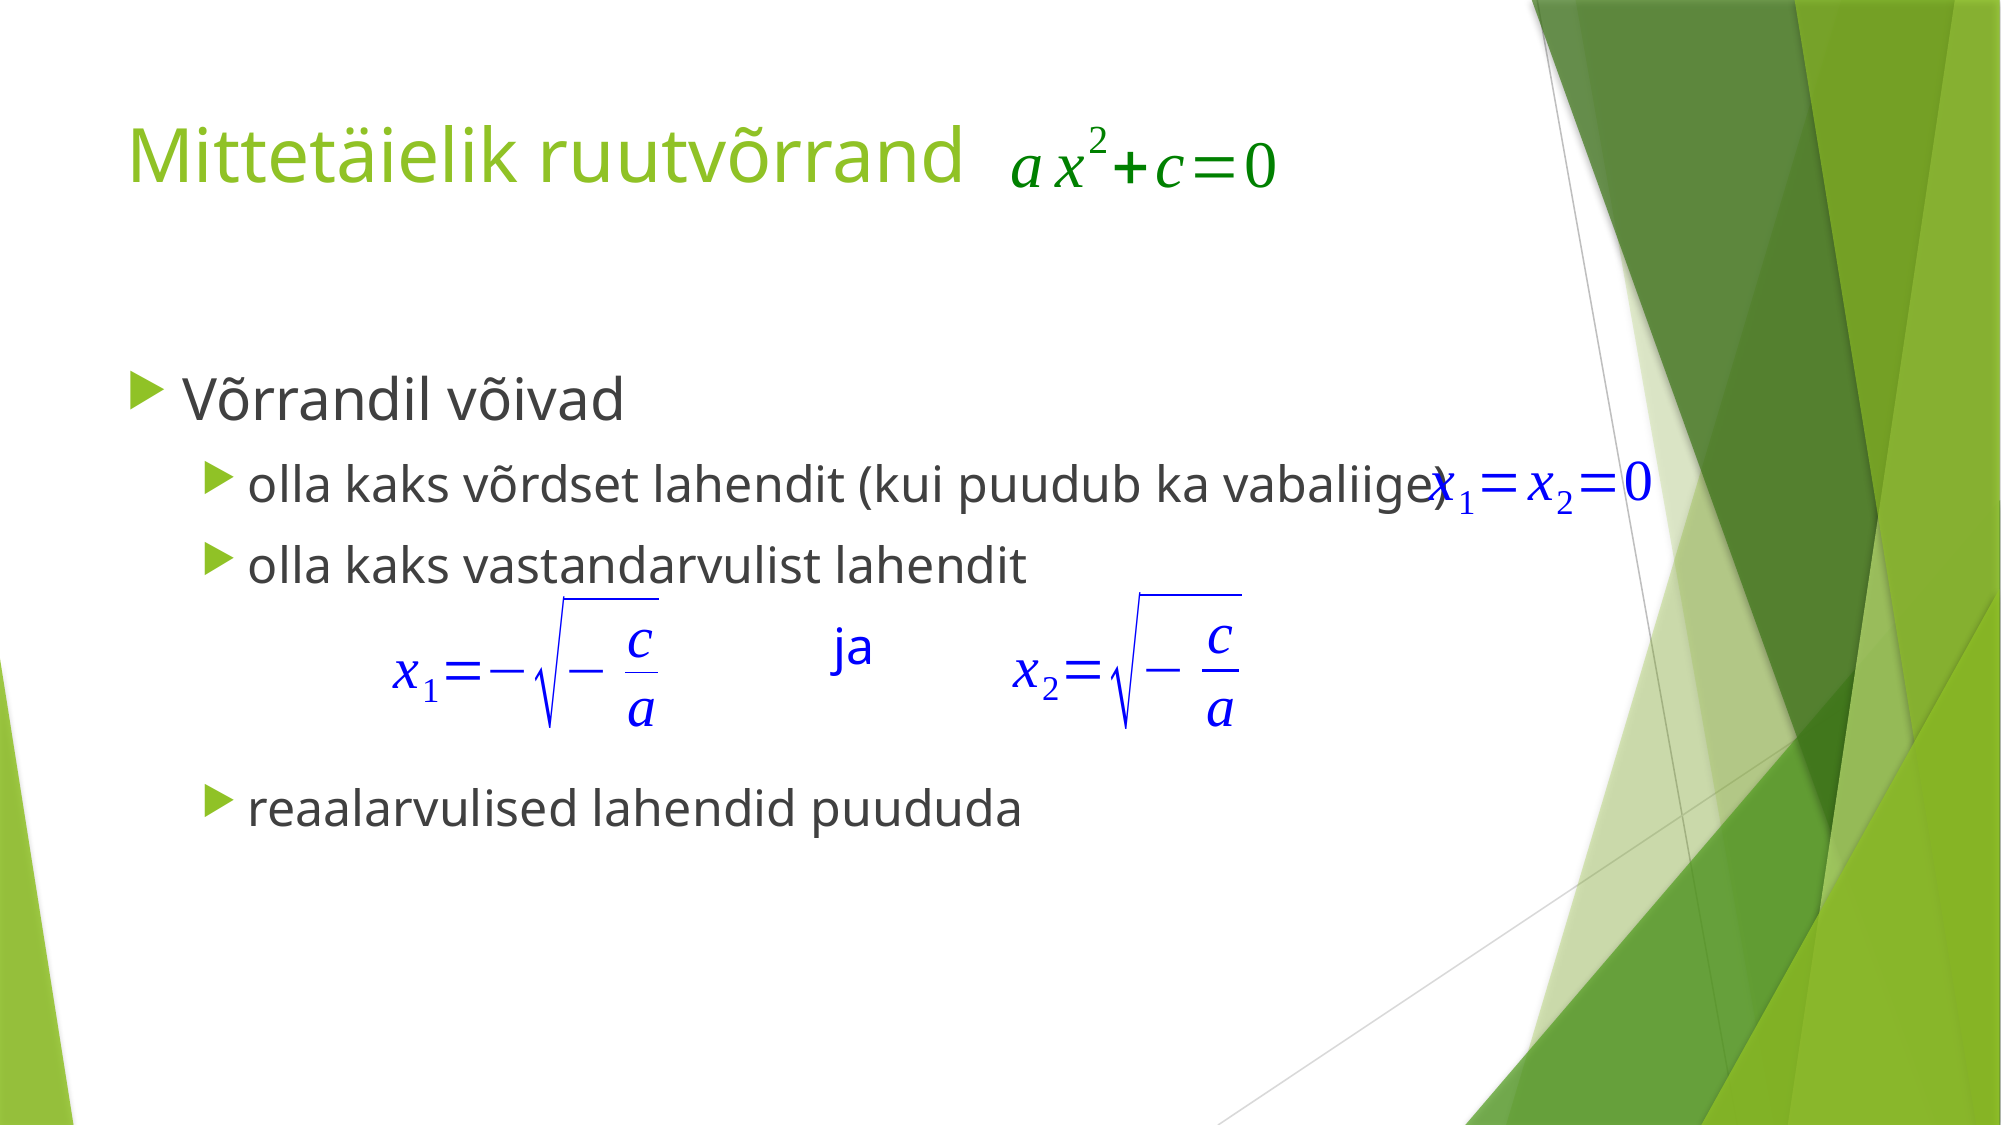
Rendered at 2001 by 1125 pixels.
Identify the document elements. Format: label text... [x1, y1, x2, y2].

chart [1003, 590, 1249, 740]
chart [383, 594, 666, 739]
list Võrrandil võivad olla kaks võrdset lahendit (kui puudub ka vabaliige) olla kaks vastandarvulist lahendit ja reaalarvulised lahendid puududa [111, 354, 1522, 992]
chart [1003, 118, 1285, 202]
chart [1420, 448, 1660, 522]
title Mittetäielik ruutvõrrand [111, 99, 1522, 317]
